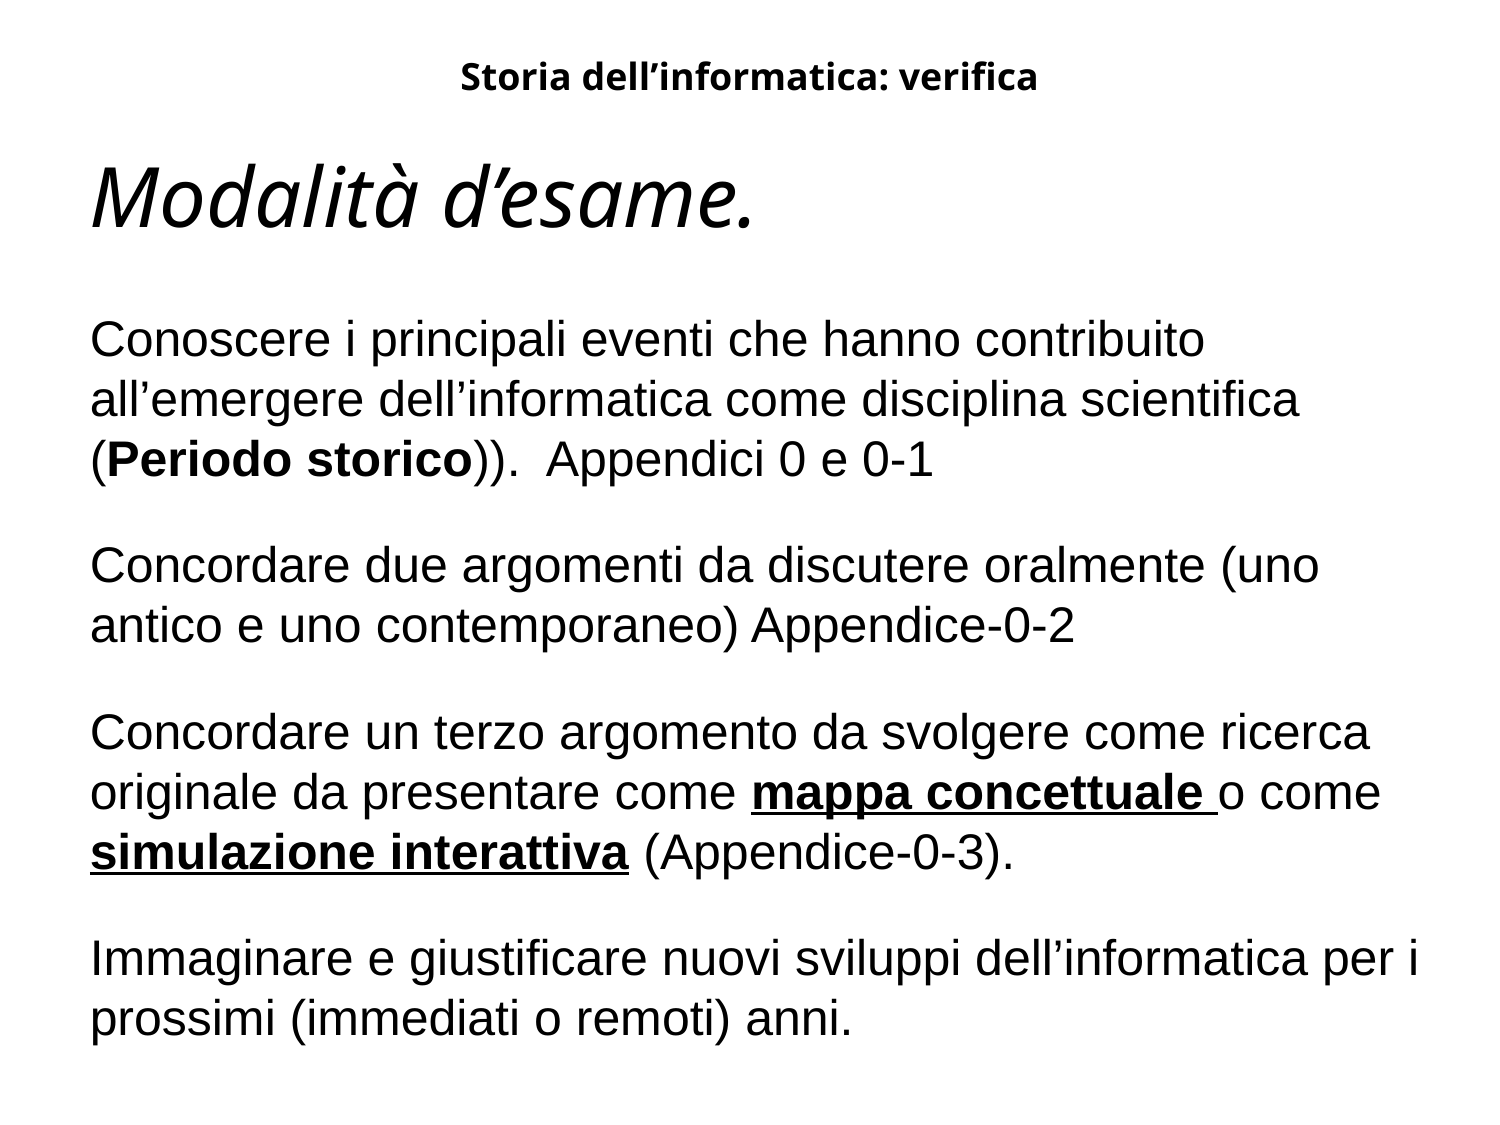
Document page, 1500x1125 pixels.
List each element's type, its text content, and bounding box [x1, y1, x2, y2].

list Modalità d’esame. Conoscere i principali eventi che hanno contribuito all’emergere dell’informatica come disciplina scientifica (Periodo storico)). Appendici 0 e 0-1 Concordare due argomenti da discutere oralmente (uno antico e uno contemporaneo) Appendice-0-2 Concordare un terzo argomento da svolgere come ricerca originale da presentare come mappa concettuale o come simulazione interattiva (Appendice-0-3). Immaginare e giustificare nuovi sviluppi dell’informatica per i prossimi (immediati o remoti) anni. [75, 137, 1471, 1047]
title Storia dell’informatica: verifica [75, 45, 1425, 137]
